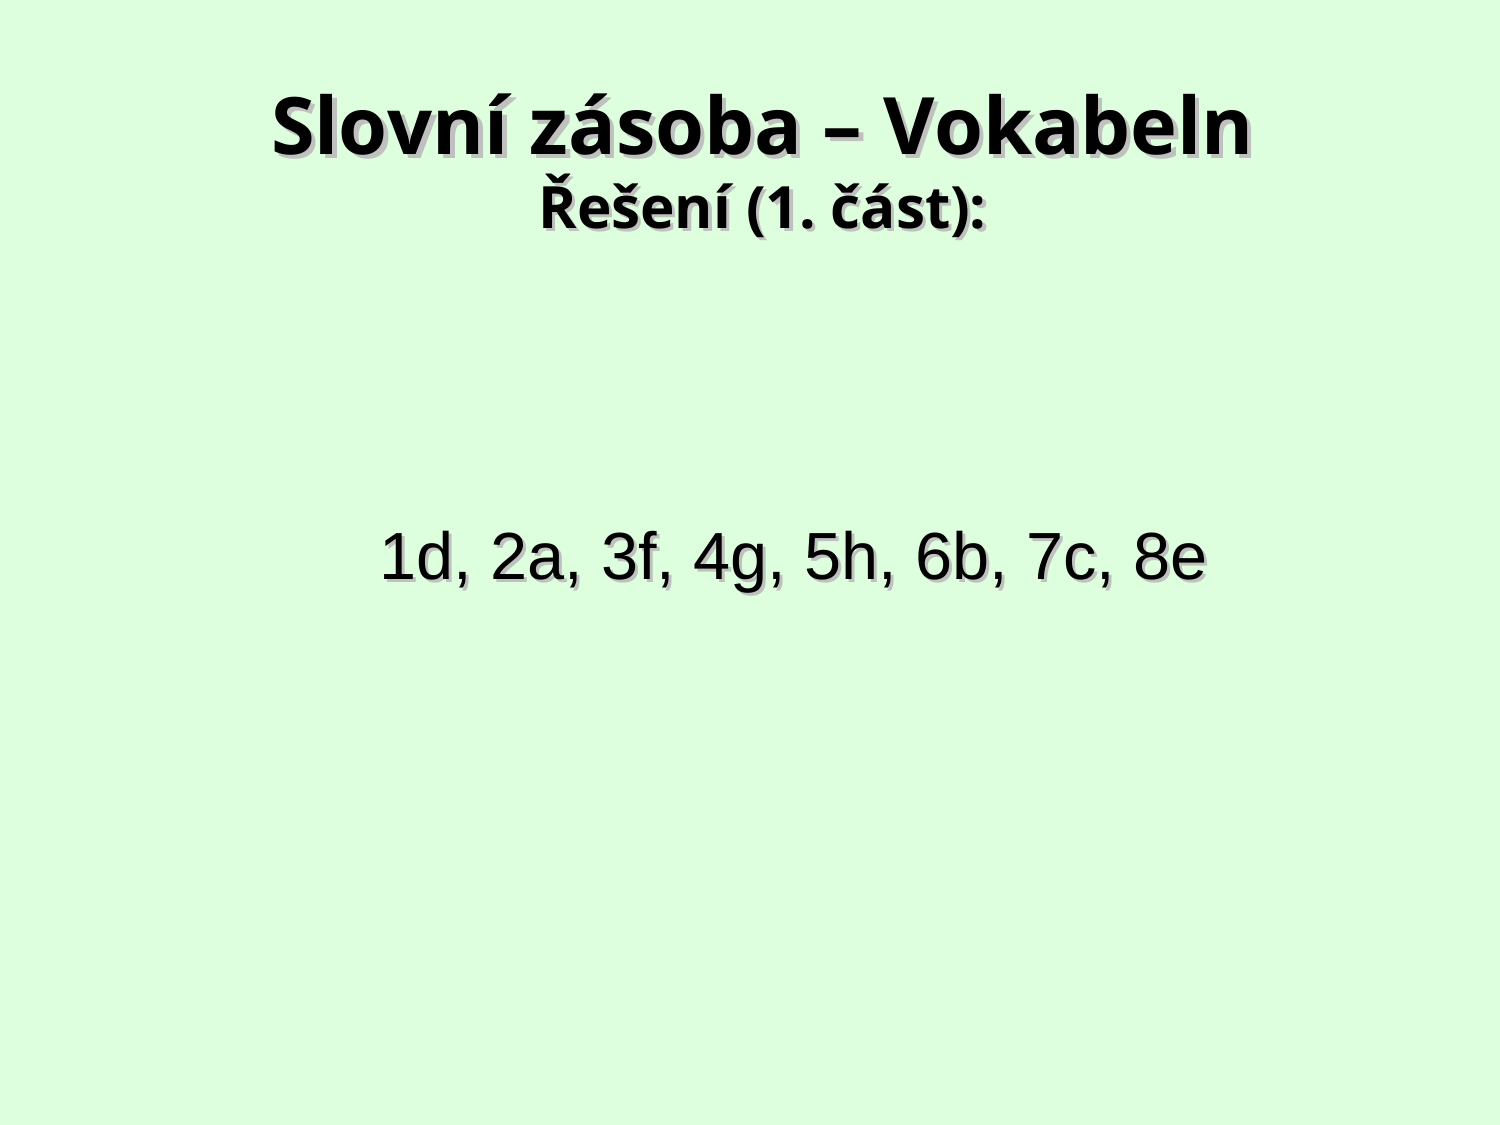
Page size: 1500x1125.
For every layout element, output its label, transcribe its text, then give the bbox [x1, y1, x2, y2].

list 1d, 2a, 3f, 4g, 5h, 6b, 7c, 8e [137, 312, 1451, 1000]
title Slovní zásoba – Vokabeln Řešení (1. část): [75, 40, 1451, 276]
